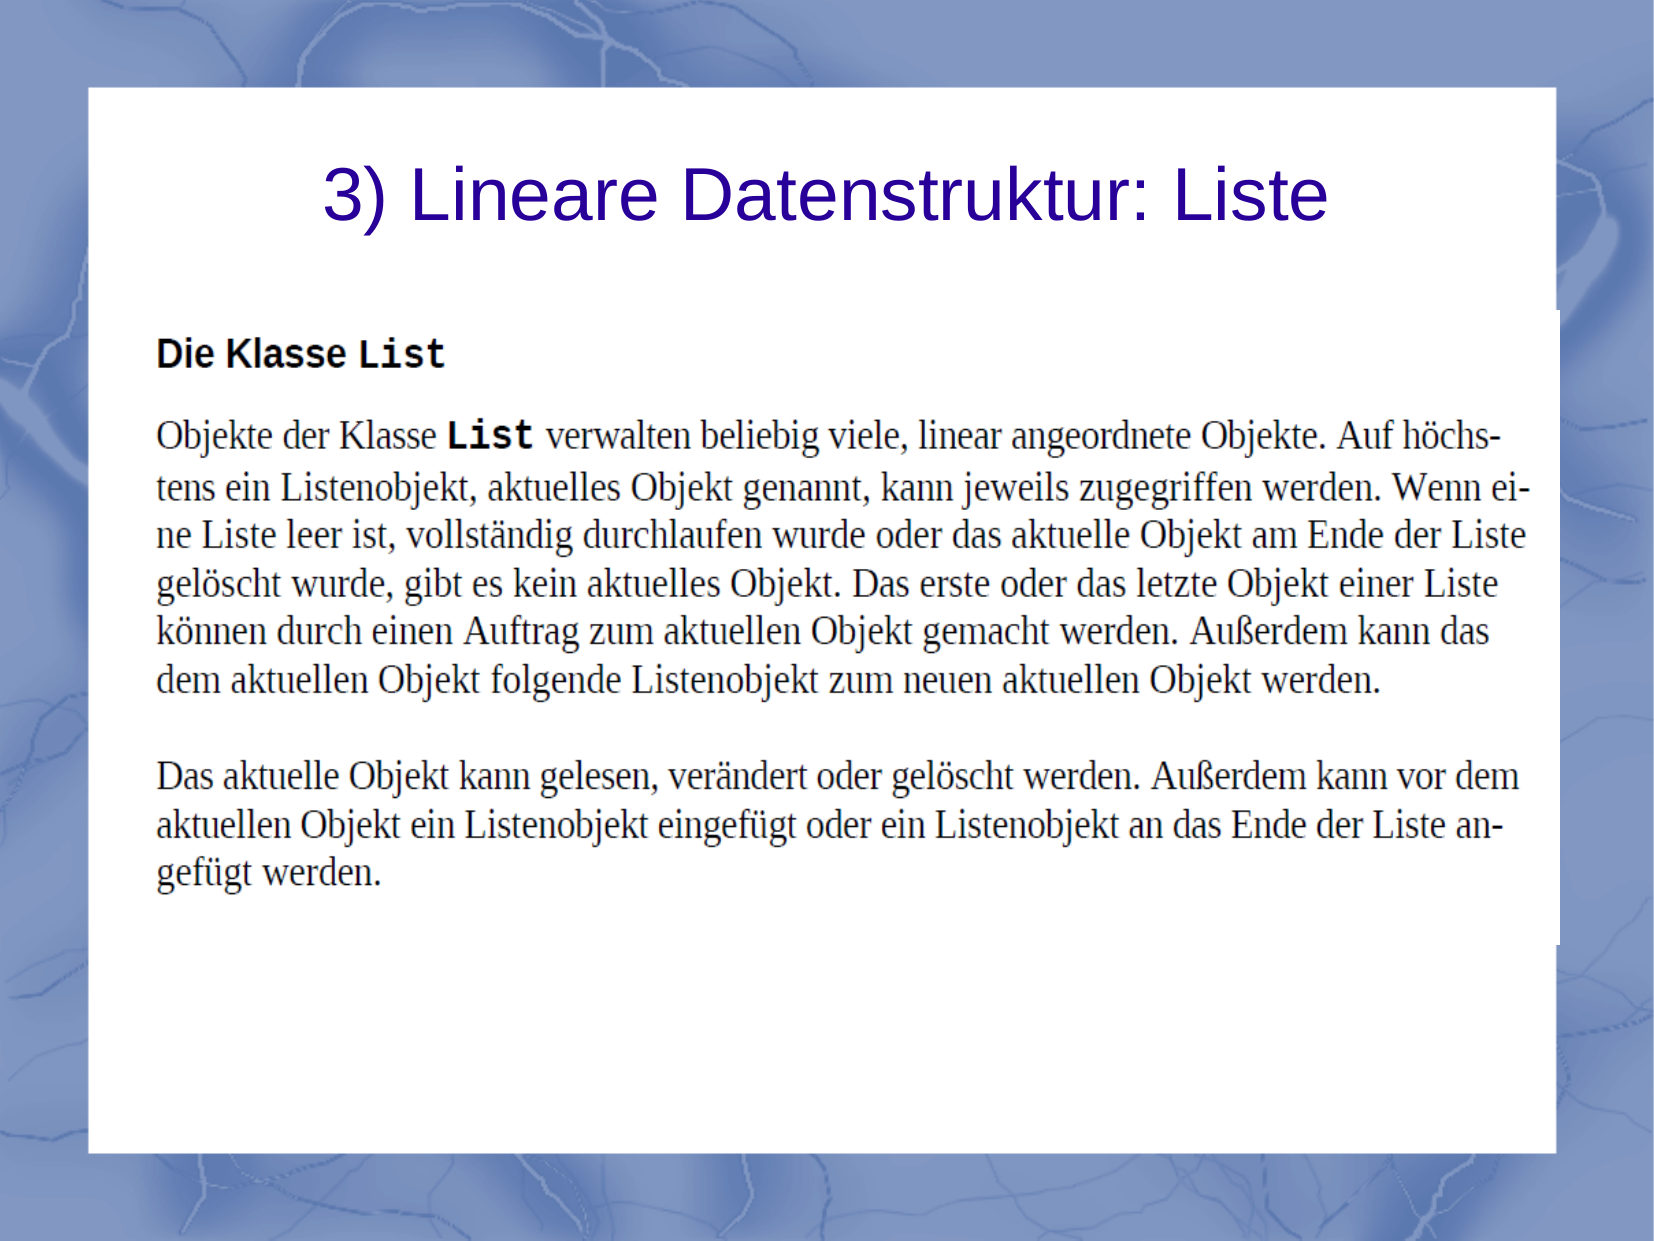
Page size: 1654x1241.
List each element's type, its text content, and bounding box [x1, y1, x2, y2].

title 3) Lineare Datenstruktur: Liste [118, 90, 1536, 298]
picture [0, 0, 1654, 1241]
